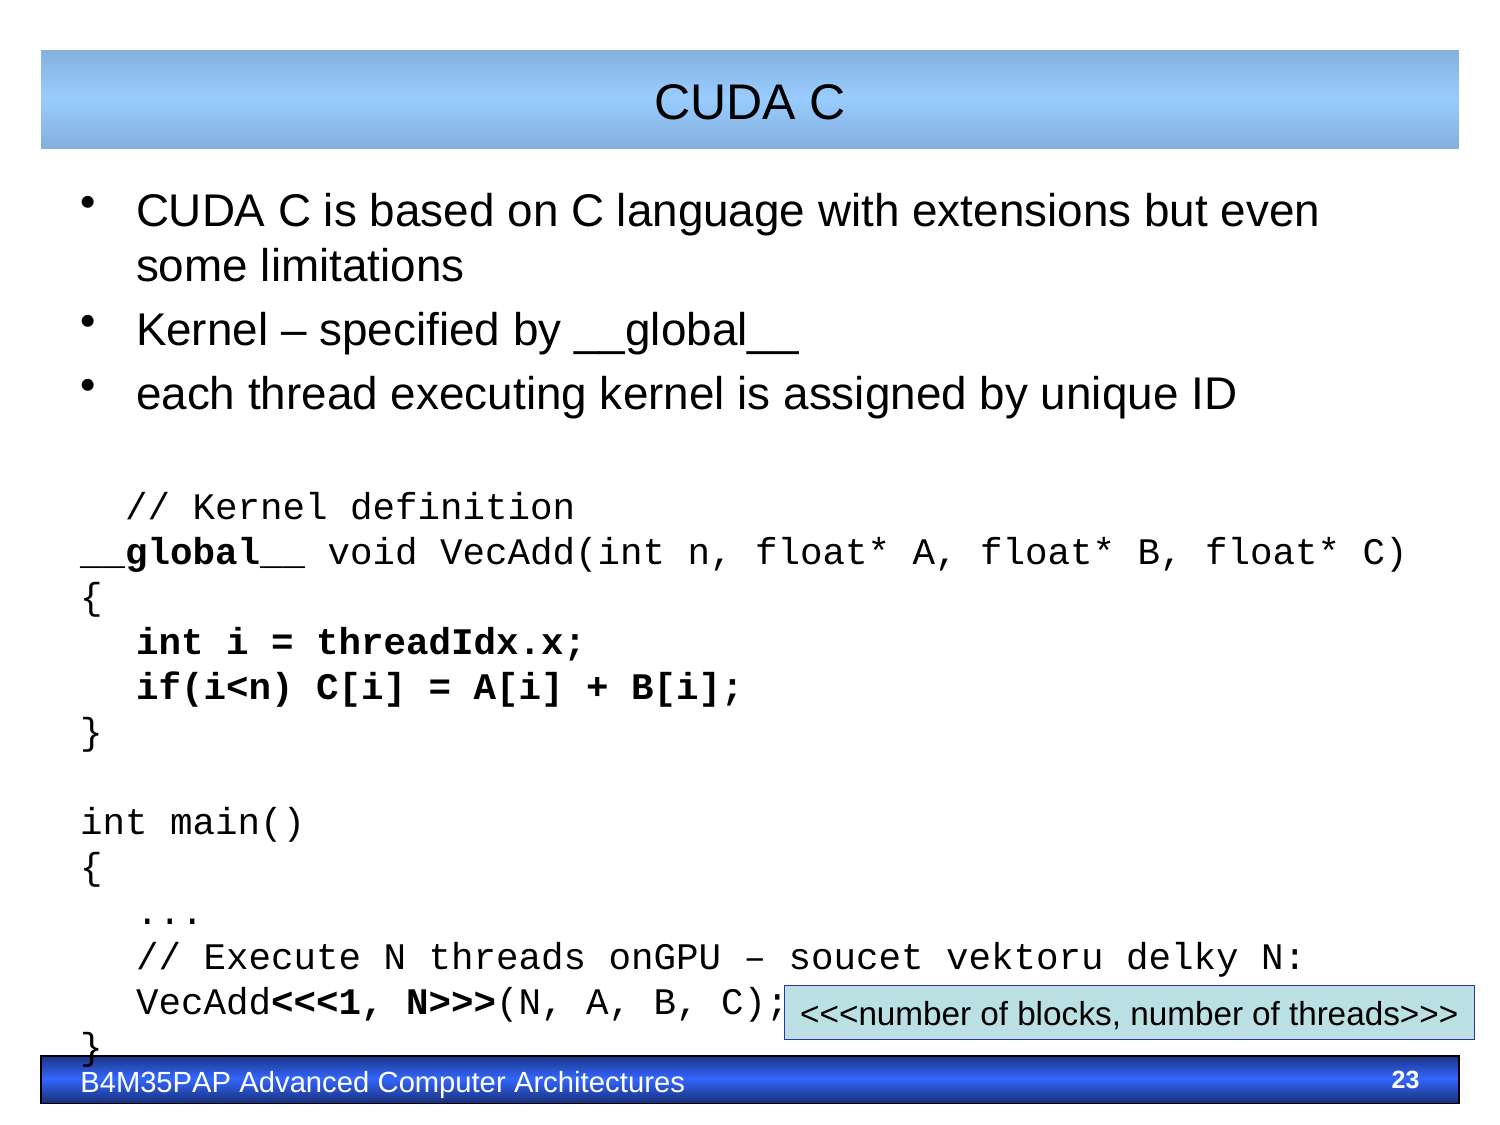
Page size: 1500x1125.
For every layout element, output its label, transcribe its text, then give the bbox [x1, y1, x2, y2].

title CUDA C [41, 50, 1459, 149]
list CUDA C is based on C language with extensions but even some limitations Kernel – specified by __global__ each thread executing kernel is assigned by unique ID // Kernel definition __global__ void VecAdd(int n, float* A, float* B, float* C) { int i = threadIdx.x; if(i<n) C[i] = A[i] + B[i]; } int main() { ... // Execute N threads onGPU – soucet vektoru delky N: VecAdd<<<1, N>>>(N, A, B, C); } [64, 172, 1436, 1000]
text_box <<<number of blocks, number of threads>>> [784, 985, 1475, 1040]
